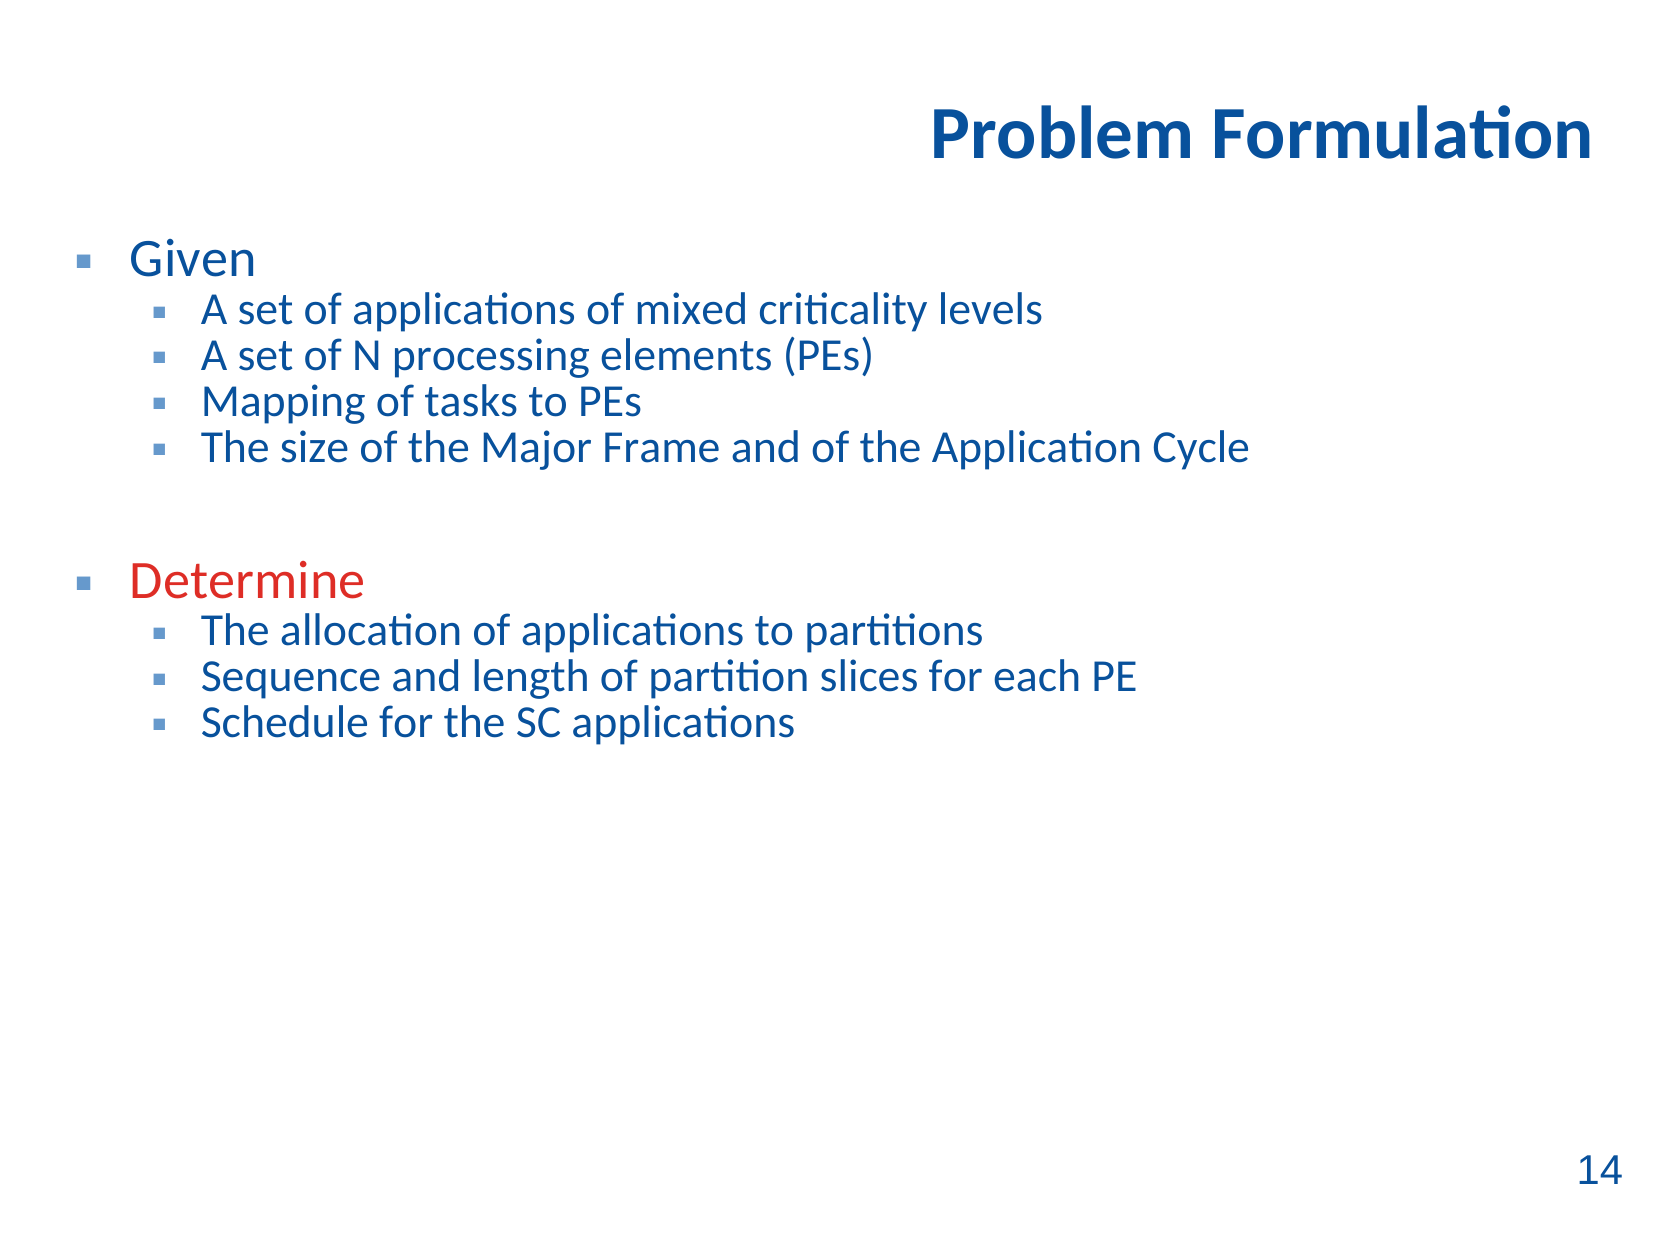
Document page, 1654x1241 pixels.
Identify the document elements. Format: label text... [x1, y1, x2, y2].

list Given A set of applications of mixed criticality levels A set of N processing elements (PEs) Mapping of tasks to PEs The size of the Major Frame and of the Application Cycle Determine The allocation of applications to partitions Sequence and length of partition slices for each PE Schedule for the SC applications [59, 236, 1595, 1167]
title Problem Formulation [0, 0, 1595, 178]
